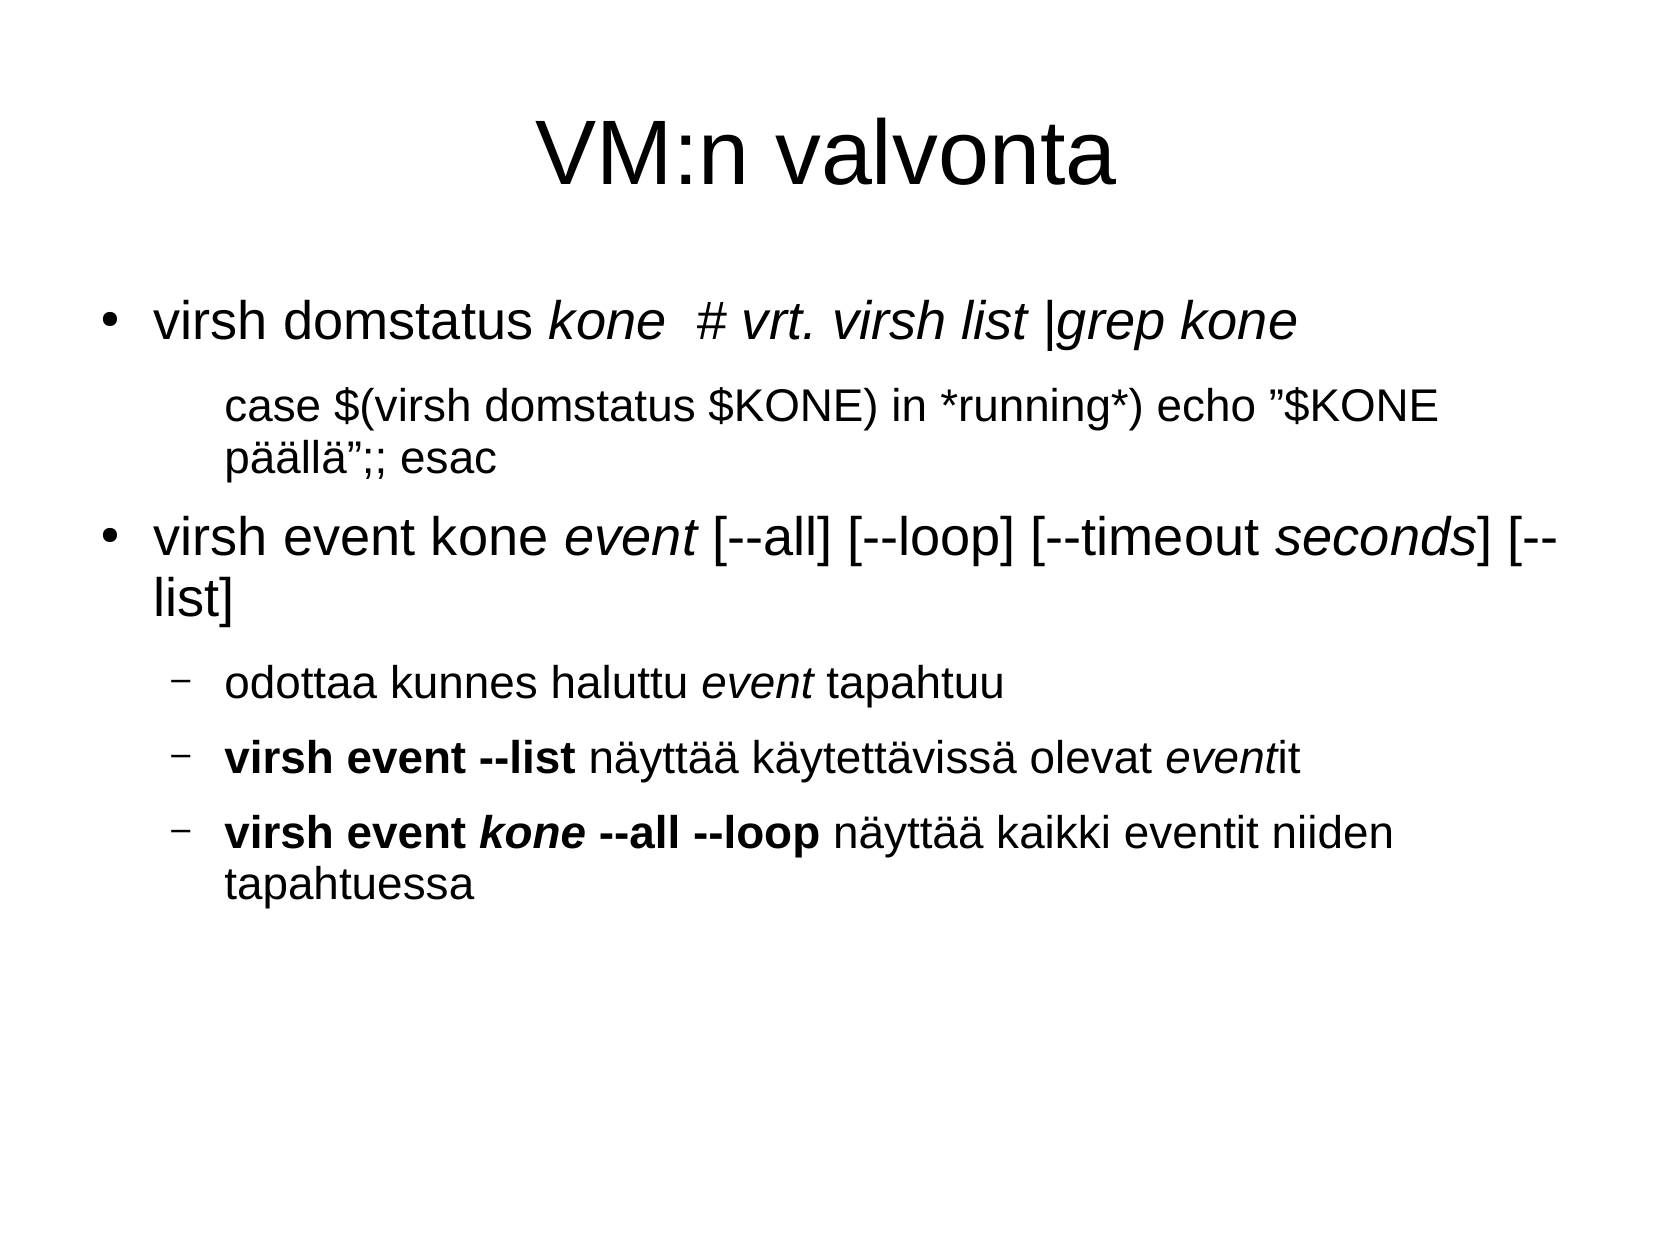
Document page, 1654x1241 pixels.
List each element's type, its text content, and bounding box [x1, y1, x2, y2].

title VM:n valvonta [82, 49, 1571, 257]
list virsh domstatus kone # vrt. virsh list |grep kone case $(virsh domstatus $KONE) in *running*) echo ”$KONE päällä”;; esac virsh event kone event [--all] [--loop] [--timeout seconds] [--list] odottaa kunnes haluttu event tapahtuu virsh event --list näyttää käytettävissä olevat eventit virsh event kone --all --loop näyttää kaikki eventit niiden tapahtuessa [82, 290, 1571, 1010]
